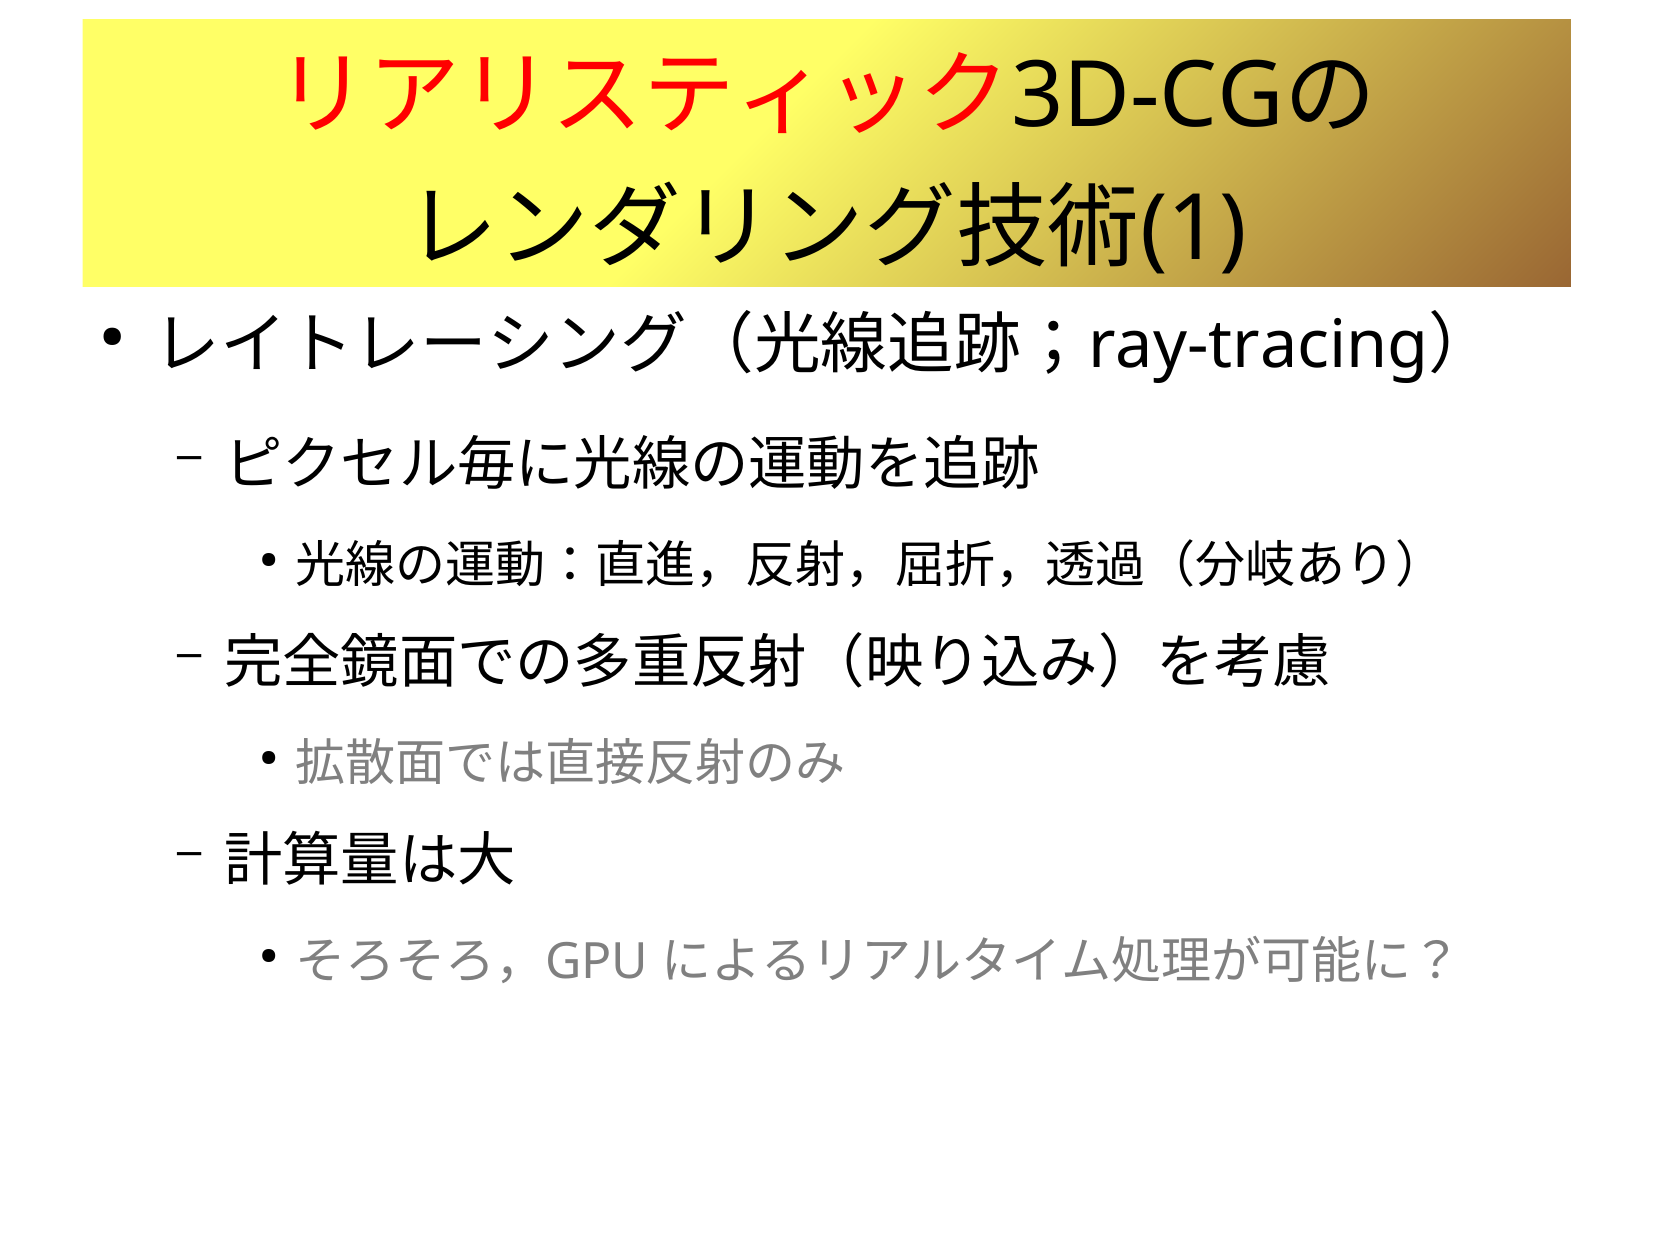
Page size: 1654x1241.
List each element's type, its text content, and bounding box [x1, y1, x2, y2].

title リアリスティック3D-CGの レンダリング技術(1) [82, 42, 1571, 264]
list レイトレーシング（光線追跡；ray-tracing） ピクセル毎に光線の運動を追跡 光線の運動：直進，反射，屈折，透過（分岐あり） 完全鏡面での多重反射（映り込み）を考慮 拡散面では直接反射のみ 計算量は大 そろそろ，GPU によるリアルタイム処理が可能に？ [82, 290, 1571, 1094]
